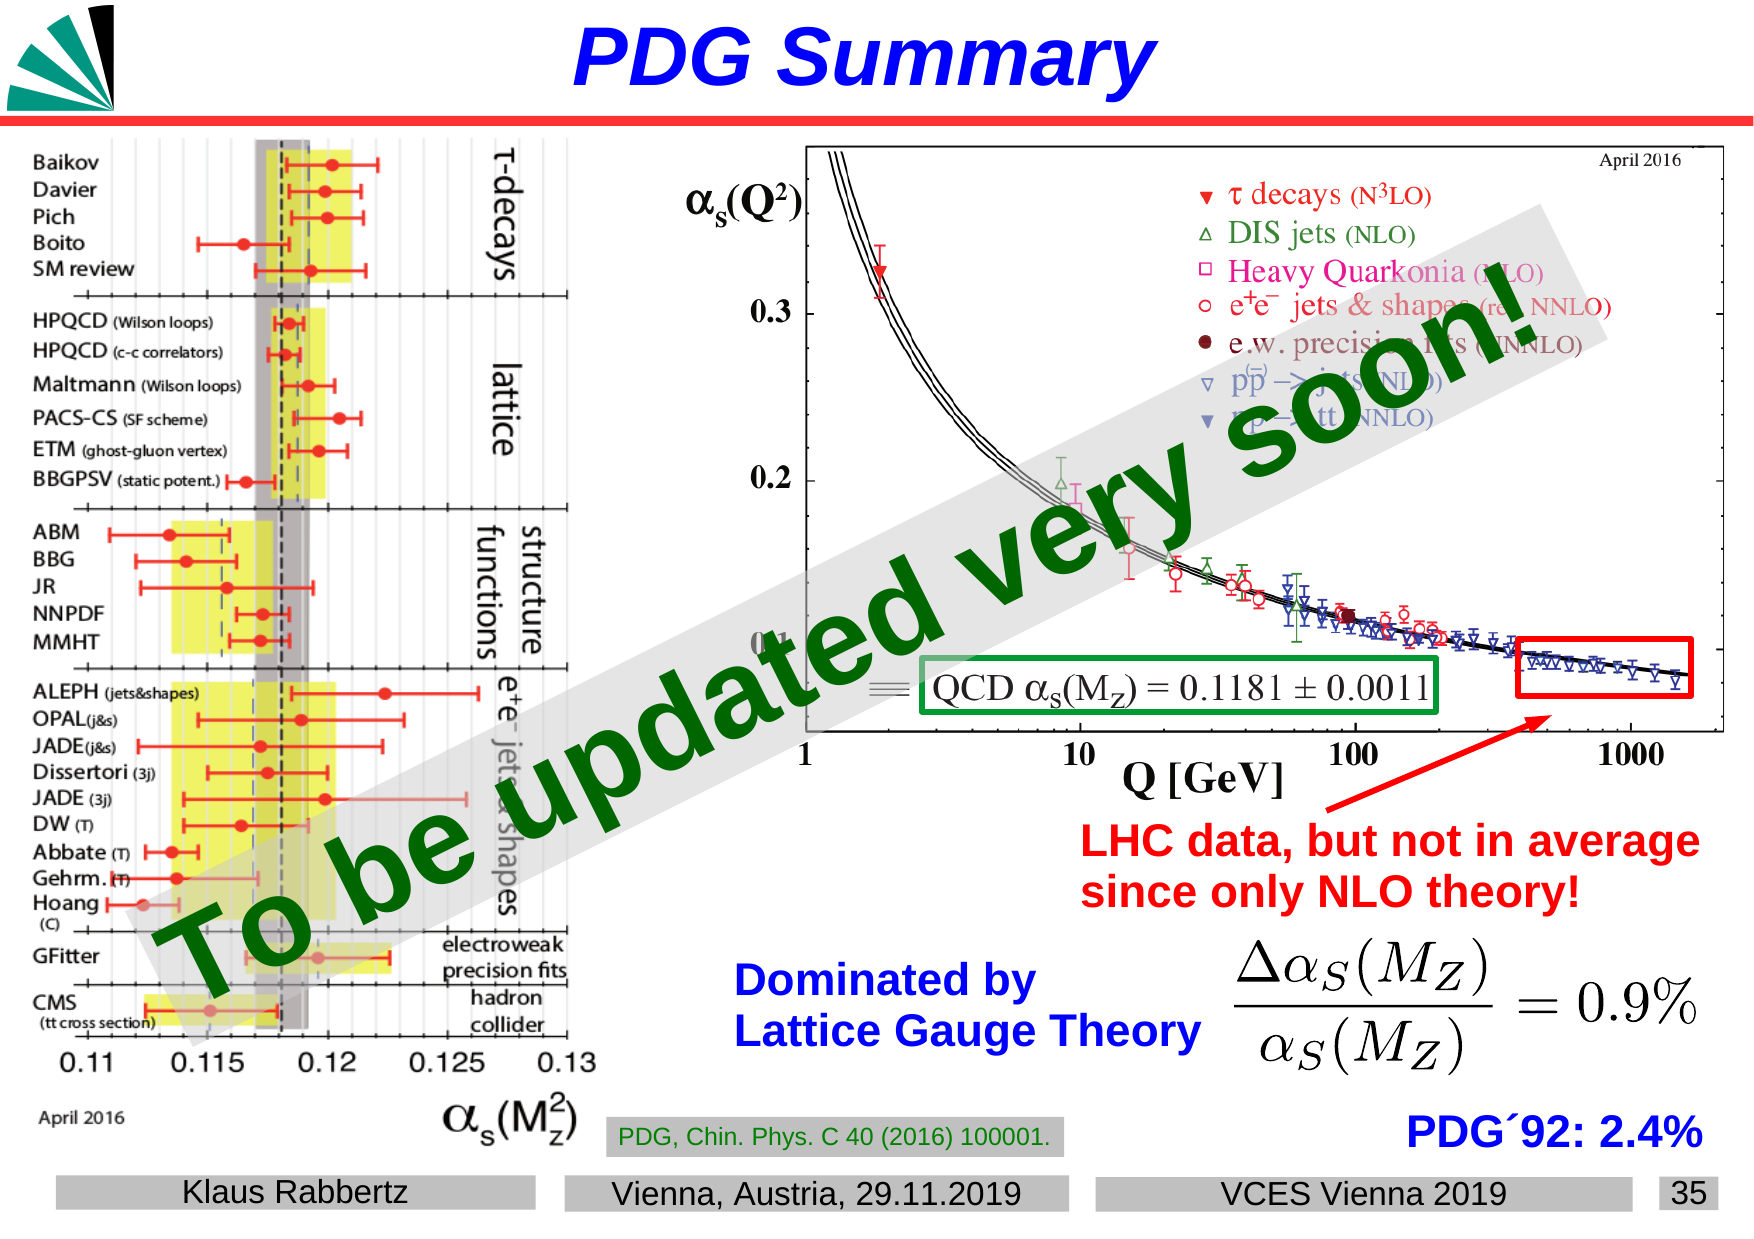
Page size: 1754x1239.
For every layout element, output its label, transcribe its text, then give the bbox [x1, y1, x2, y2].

text_box To be updated very soon! [125, 203, 1608, 1047]
title PDG Summary [123, 0, 1606, 114]
text_box LHC data, but not in average since only NLO theory! [1068, 808, 1721, 924]
picture [23, 136, 603, 1163]
picture [7, 5, 114, 112]
picture [925, 661, 1433, 709]
text_box PDG´92: 2.4% [1394, 1100, 1716, 1164]
text_box Dominated by Lattice Gauge Theory [721, 948, 1215, 1063]
text_box [1234, 937, 1700, 1076]
picture [676, 132, 1745, 807]
text_box PDG, Chin. Phys. C 40 (2016) 100001. [606, 1116, 1065, 1157]
